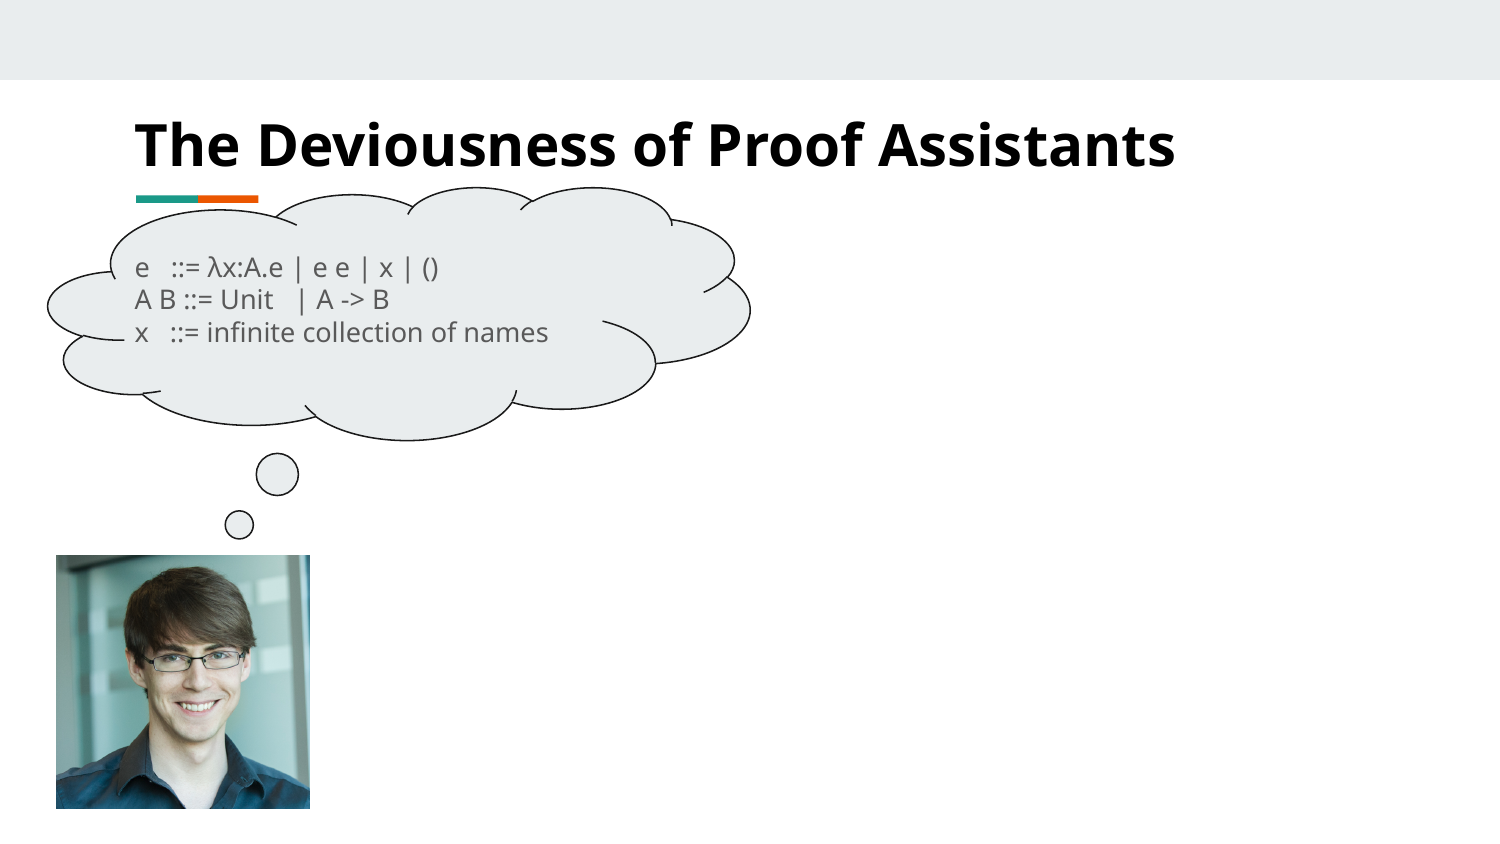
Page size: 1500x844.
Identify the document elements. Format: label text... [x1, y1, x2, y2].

text_box [127, 187, 718, 235]
title The Deviousness of Proof Assistants [119, 93, 1381, 182]
text_box [739, 286, 751, 334]
list e ::= λx:A.e | e e | x | () A B ::= Unit | A -> B x ::= infinite collection of names [119, 235, 739, 712]
picture [56, 555, 310, 809]
text_box [47, 242, 119, 394]
